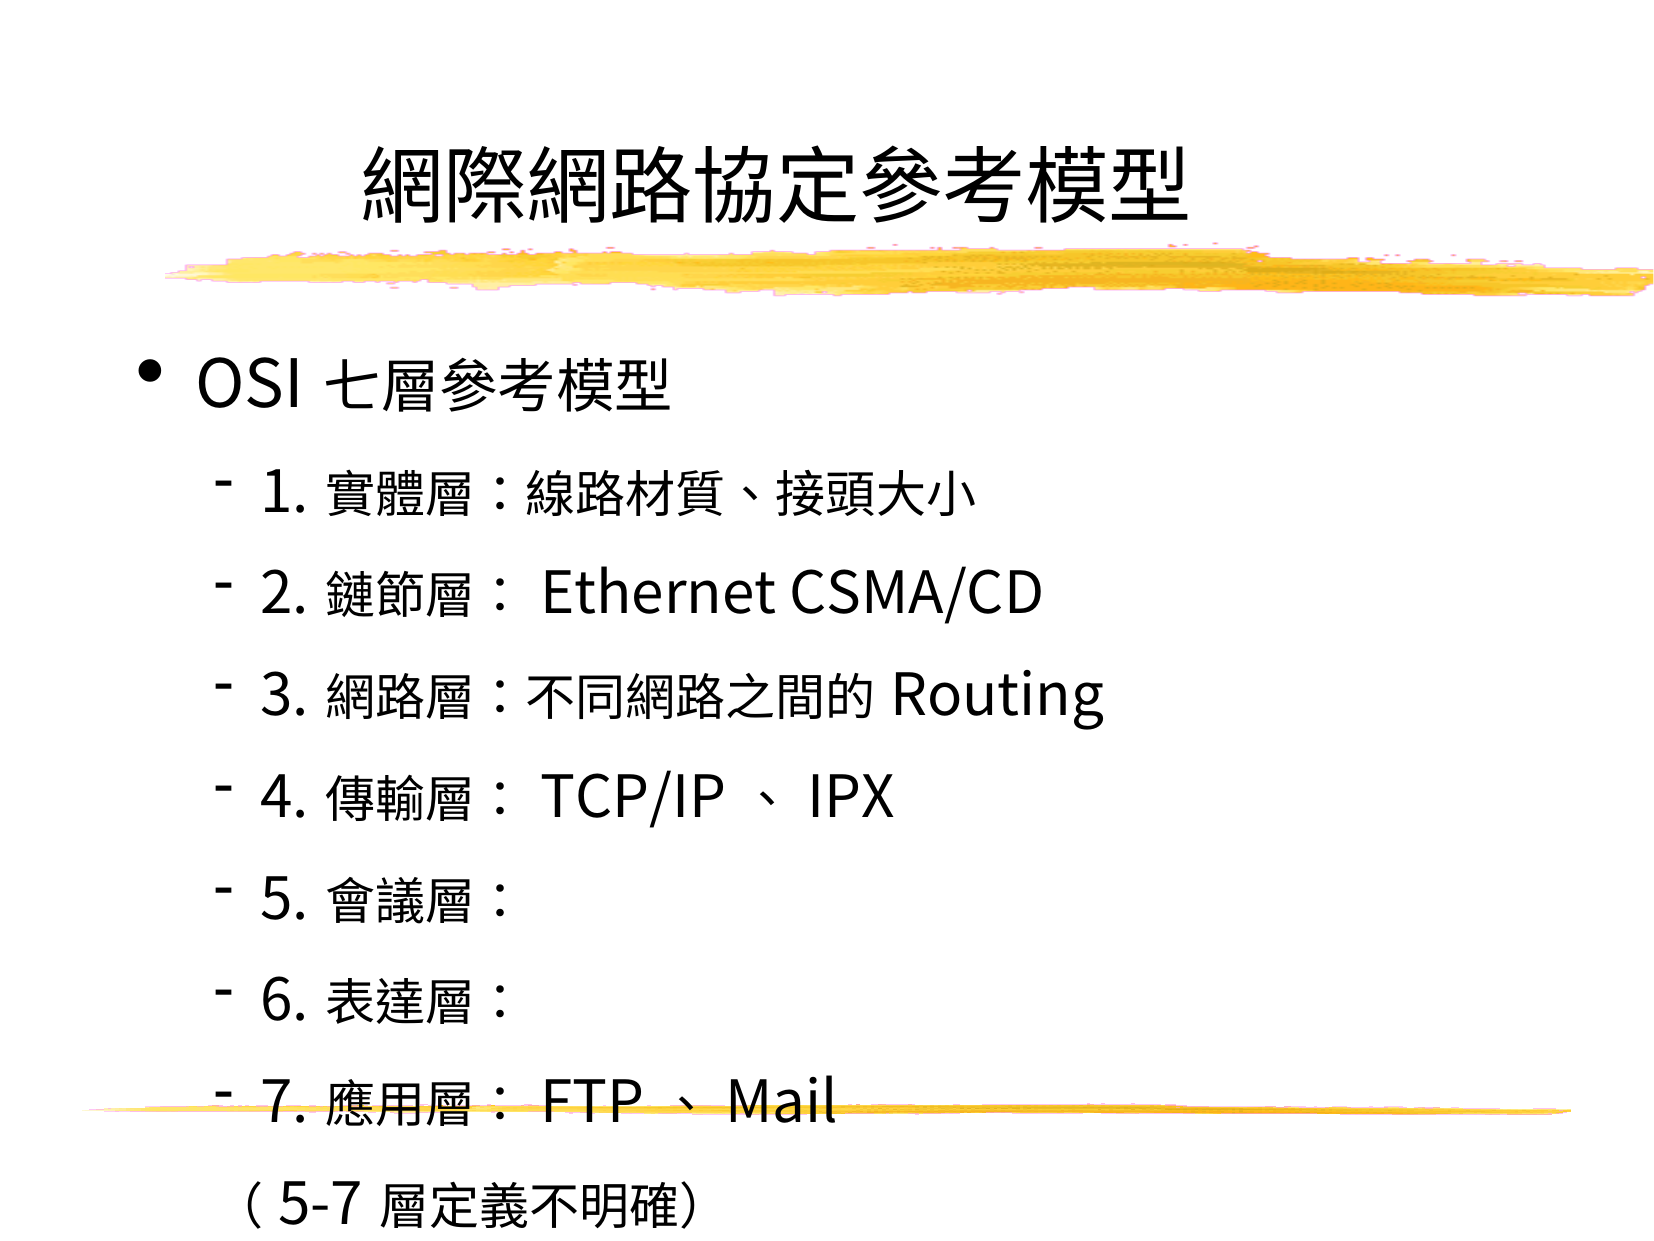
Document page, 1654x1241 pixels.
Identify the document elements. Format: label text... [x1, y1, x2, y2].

picture [165, 237, 1654, 308]
list OSI七層參考模型 1.實體層：線路材質、接頭大小 2.鏈節層：Ethernet CSMA/CD 3.網路層：不同網路之間的Routing 4.傳輸層：TCP/IP、IPX 5.會議層： 6.表達層： 7.應用層：FTP、Mail （5-7層定義不明確） [124, 316, 1530, 1241]
picture [82, 1102, 124, 1117]
picture [1530, 1102, 1571, 1117]
title 網際網路協定參考模型 [73, 41, 1479, 249]
